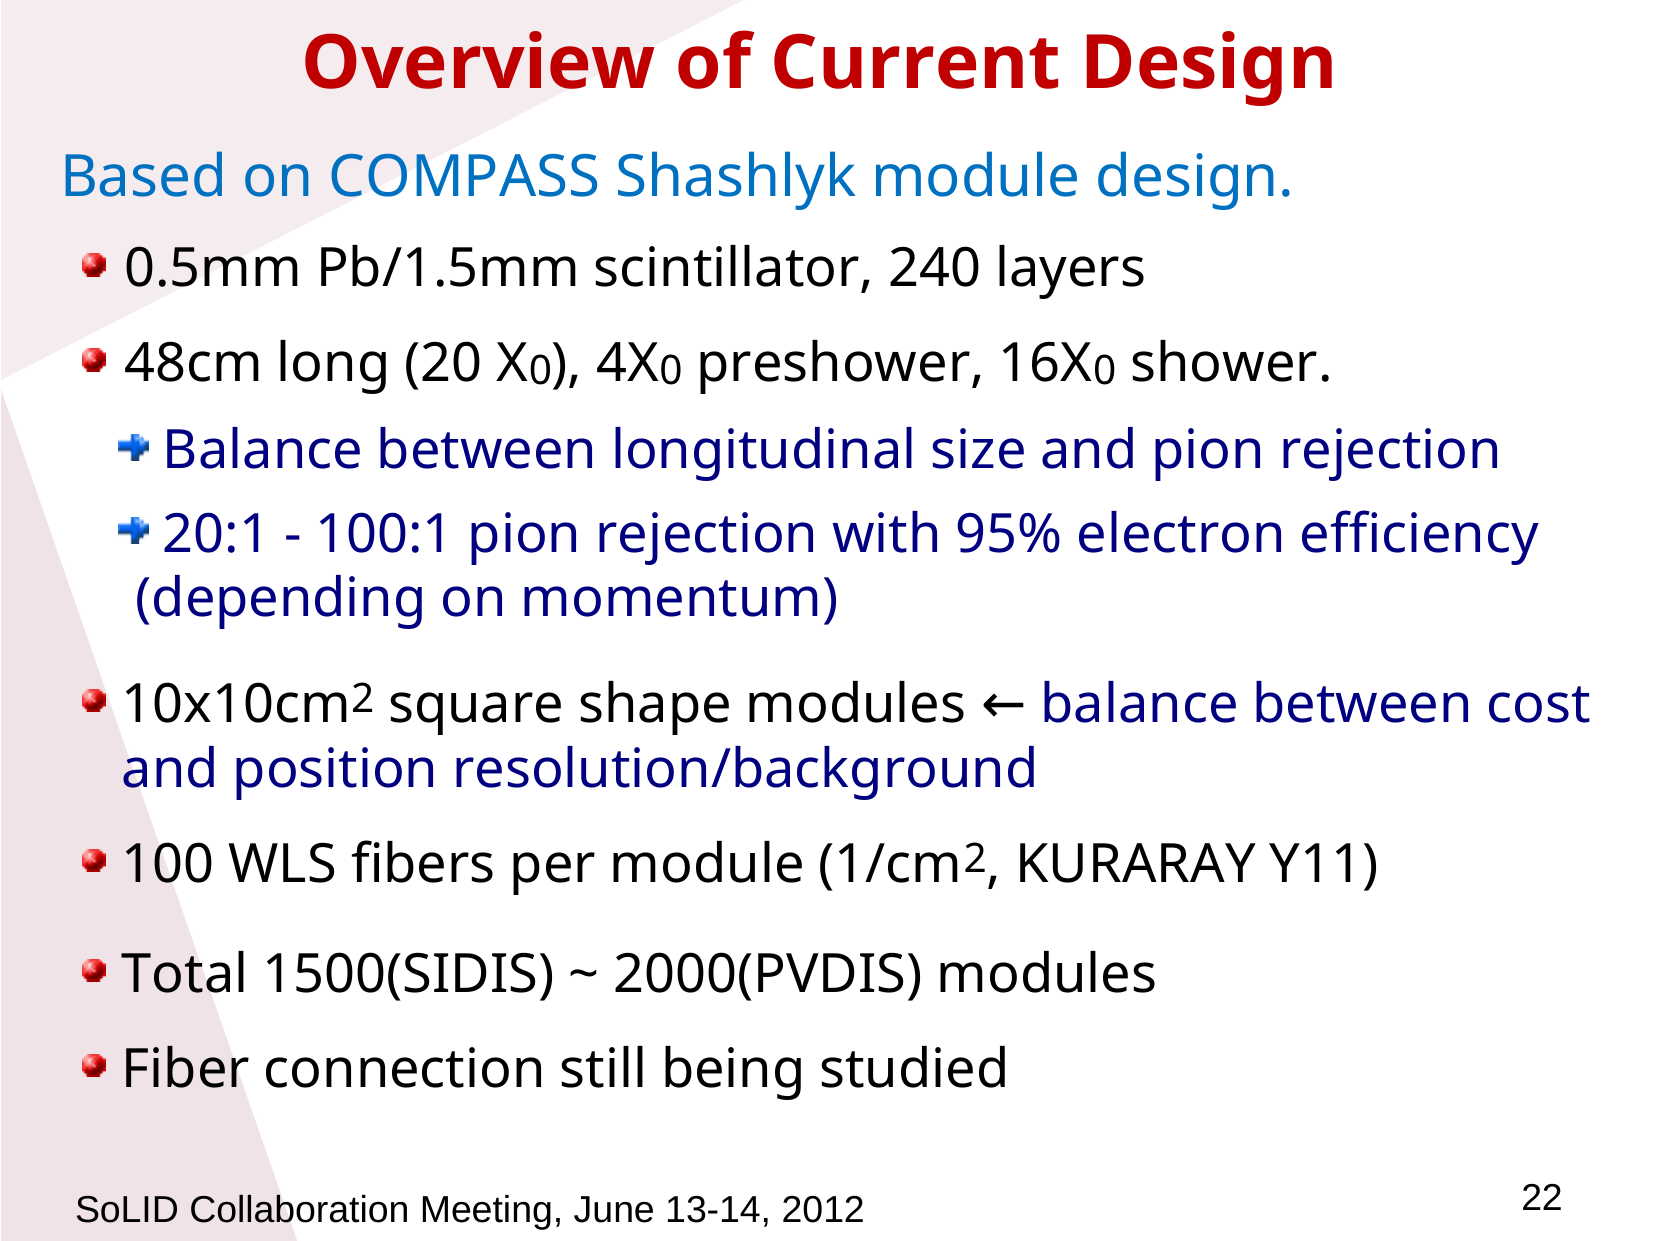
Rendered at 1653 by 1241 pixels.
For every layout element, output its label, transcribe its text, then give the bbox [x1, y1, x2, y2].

text_box Based on COMPASS Shashlyk module design. 0.5mm Pb/1.5mm scintillator, 240 layers 48cm long (20 X0), 4X0 preshower, 16X0 shower. Balance between longitudinal size and pion rejection 20:1 - 100:1 pion rejection with 95% electron efficiency (depending on momentum) 10x10cm2 square shape modules ← balance between cost and position resolution/background 100 WLS fibers per module (1/cm2, KURARAY Y11) Total 1500(SIDIS) ~ 2000(PVDIS) modules Fiber connection still being studied [45, 137, 1653, 1241]
title Overview of Current Design [68, 13, 1571, 137]
